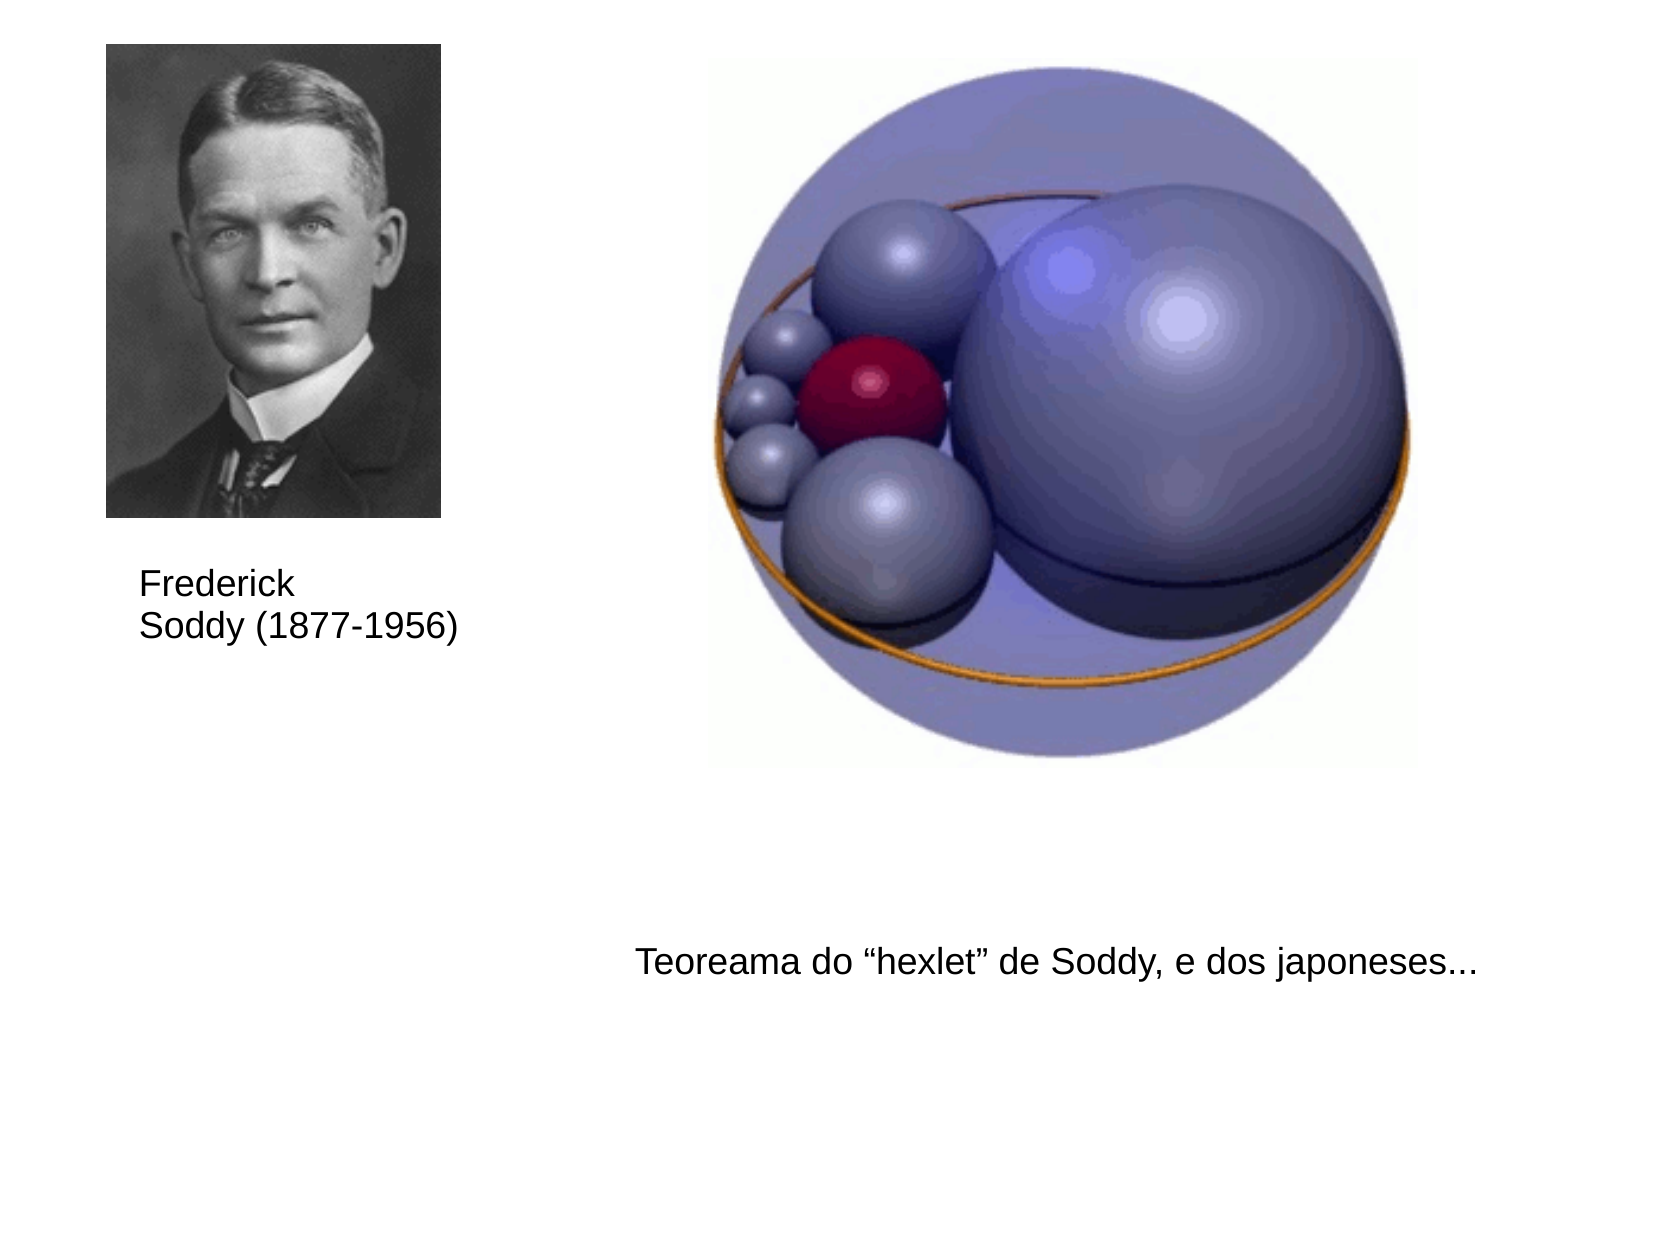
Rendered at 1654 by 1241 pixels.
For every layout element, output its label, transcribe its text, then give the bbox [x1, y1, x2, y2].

text_box Teoreama do “hexlet” de Soddy, e dos japoneses... [620, 933, 1494, 990]
picture [106, 44, 441, 518]
text_box Frederick Soddy (1877-1956) [124, 555, 474, 654]
picture [708, 58, 1418, 768]
